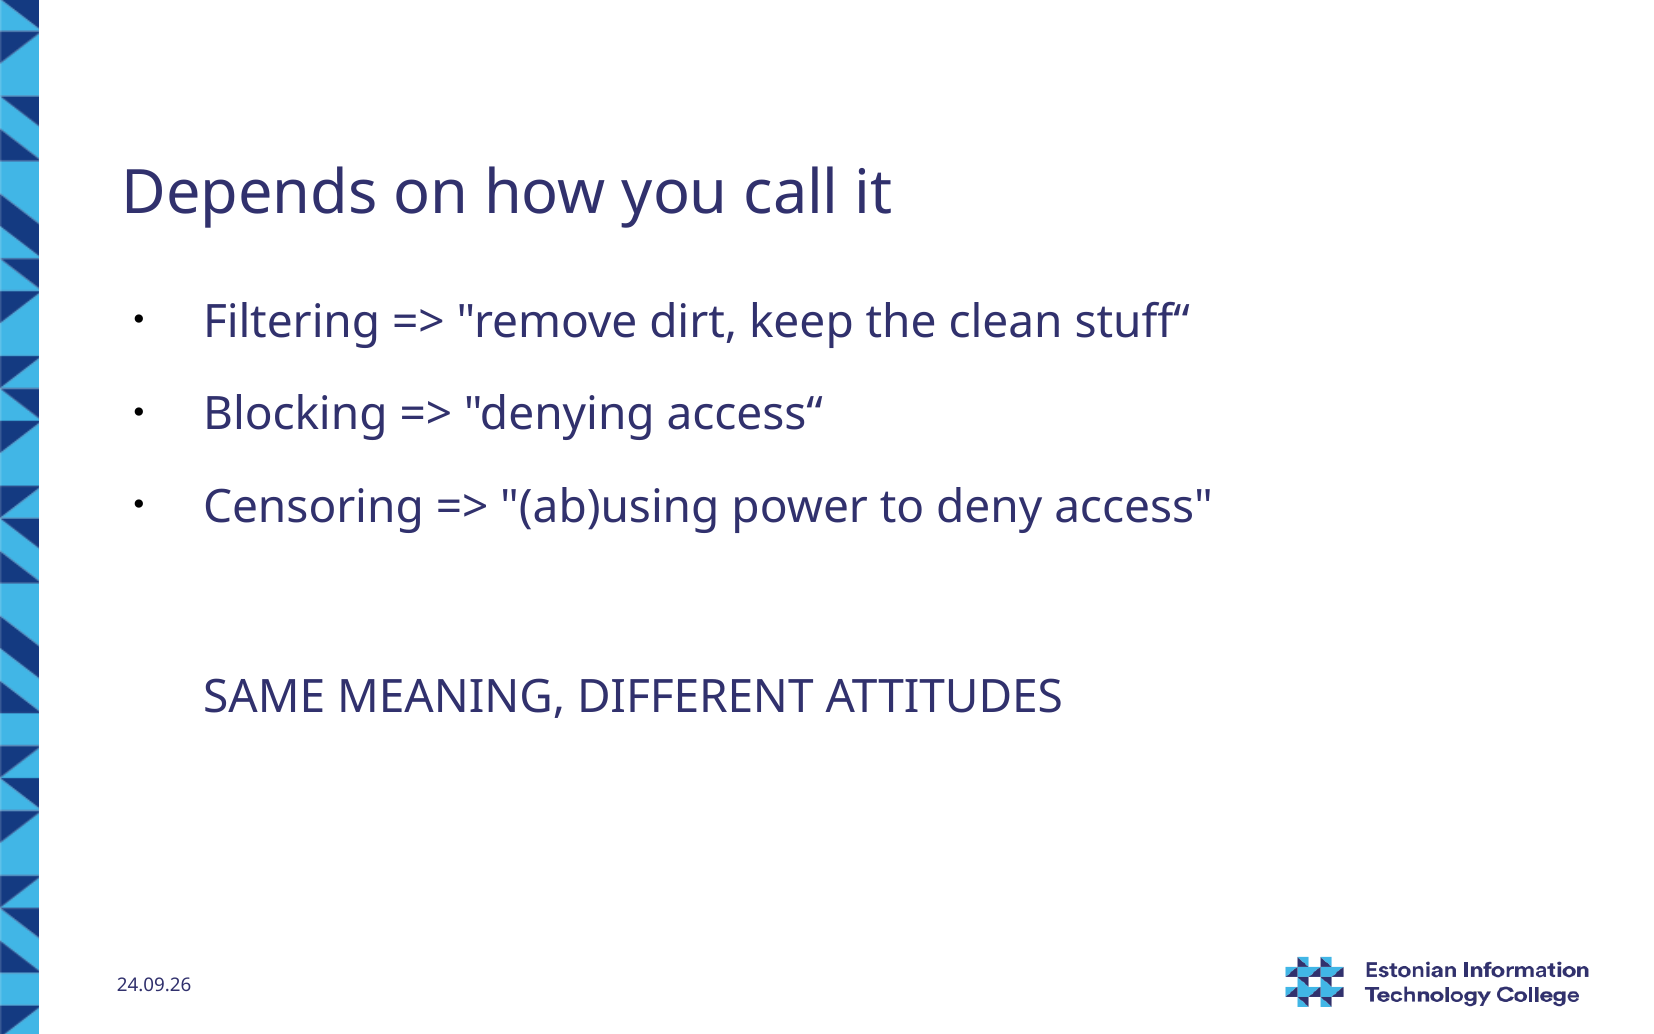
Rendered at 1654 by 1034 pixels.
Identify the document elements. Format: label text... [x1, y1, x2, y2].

title Depends on how you call it [121, 103, 1534, 276]
list Filtering => "remove dirt, keep the clean stuff“ Blocking => "denying access“ Censoring => "(ab)using power to deny access" SAME MEANING, DIFFERENT ATTITUDES [121, 287, 1534, 939]
